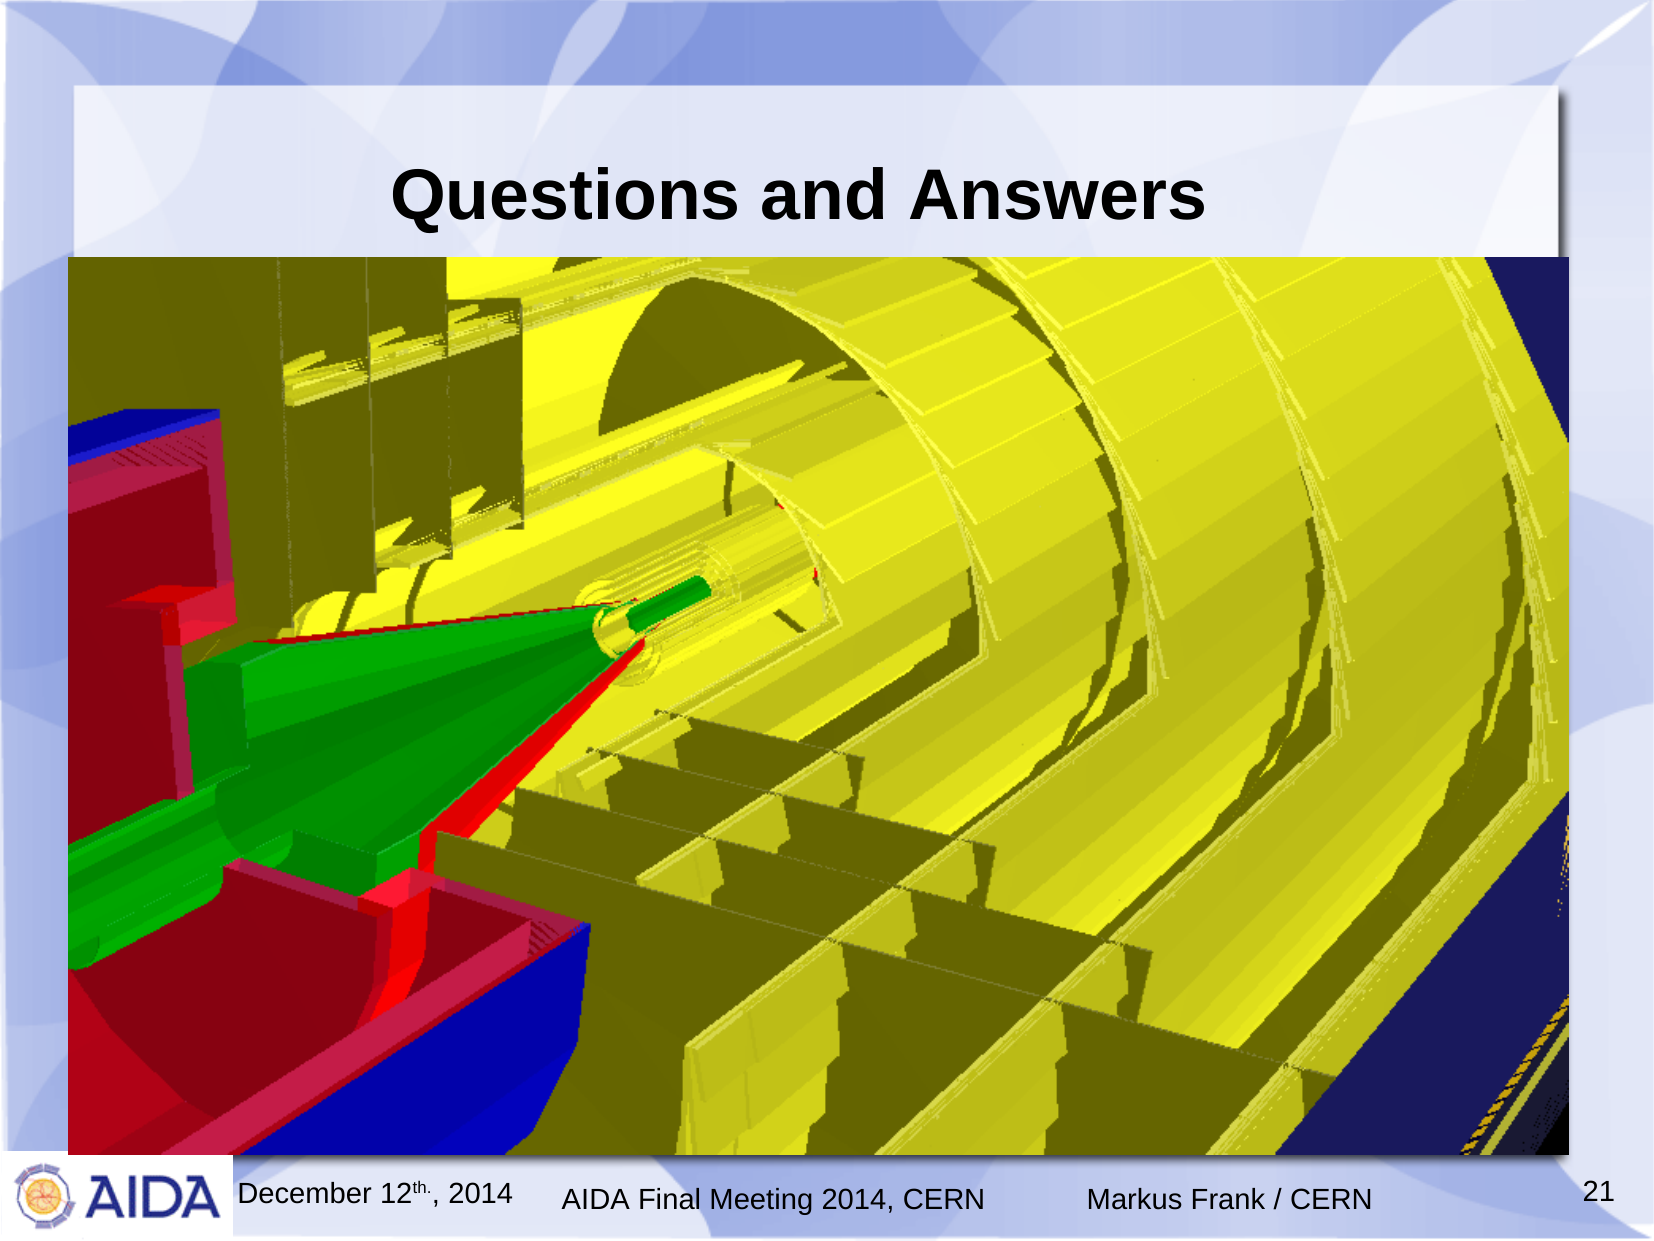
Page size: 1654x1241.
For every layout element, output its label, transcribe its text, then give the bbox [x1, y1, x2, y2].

title Questions and Answers [82, 90, 1536, 257]
picture [0, 0, 1654, 1241]
